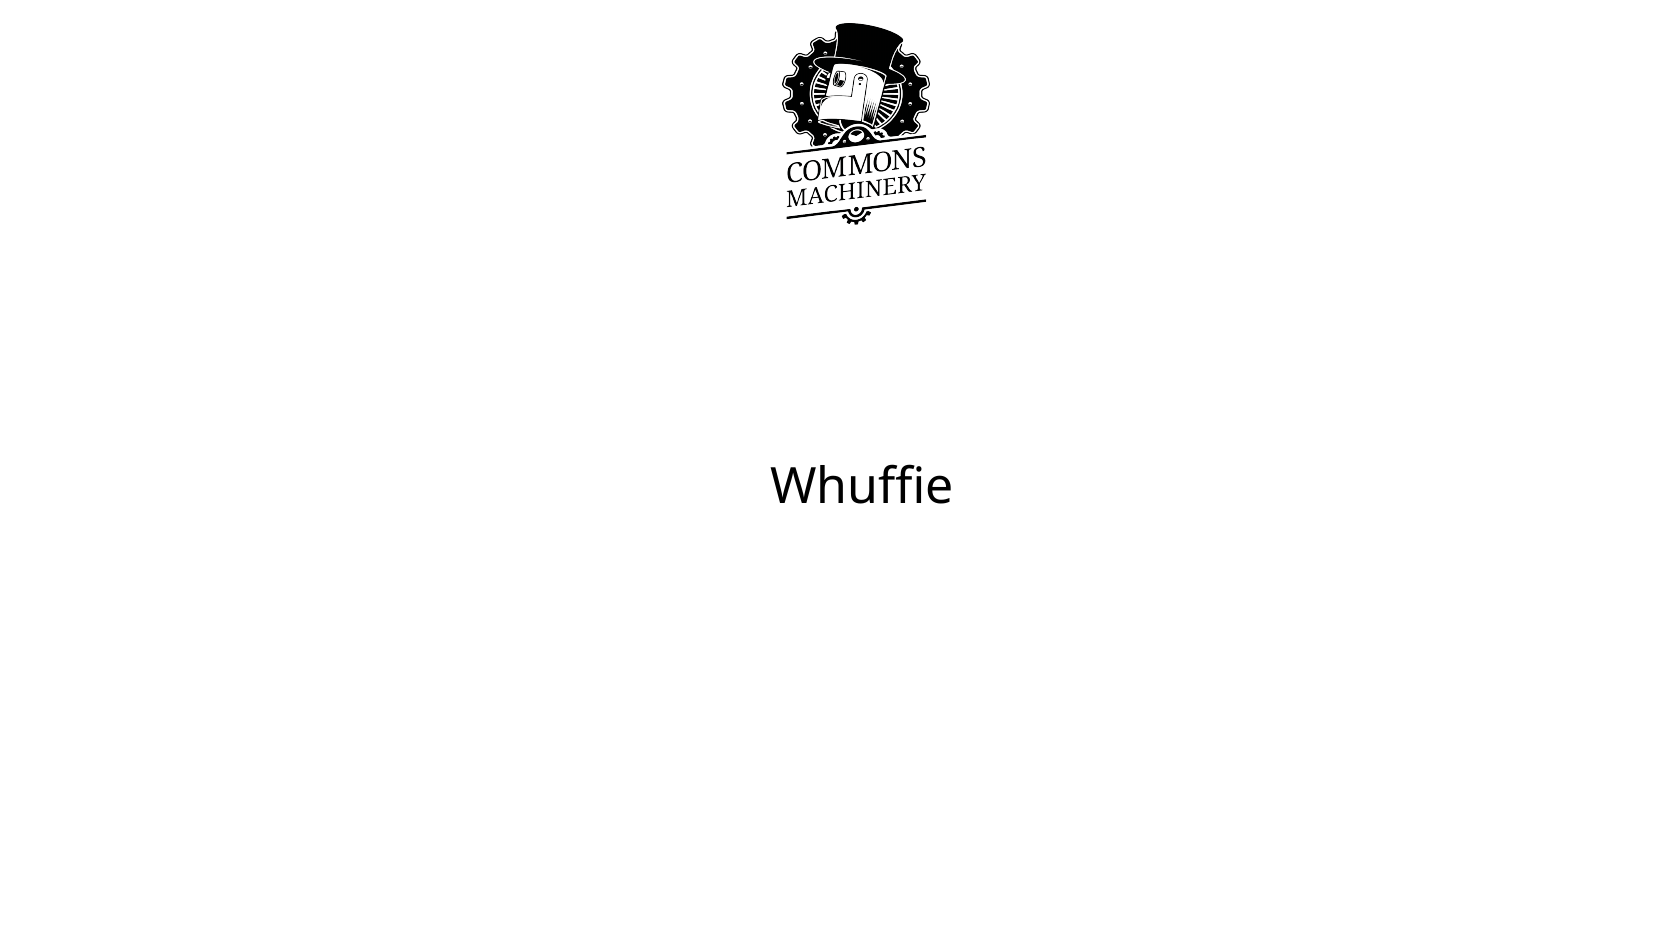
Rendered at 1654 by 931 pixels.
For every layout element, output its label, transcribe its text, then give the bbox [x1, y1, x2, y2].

picture [782, 23, 930, 225]
list Whuffie [82, 269, 1571, 810]
